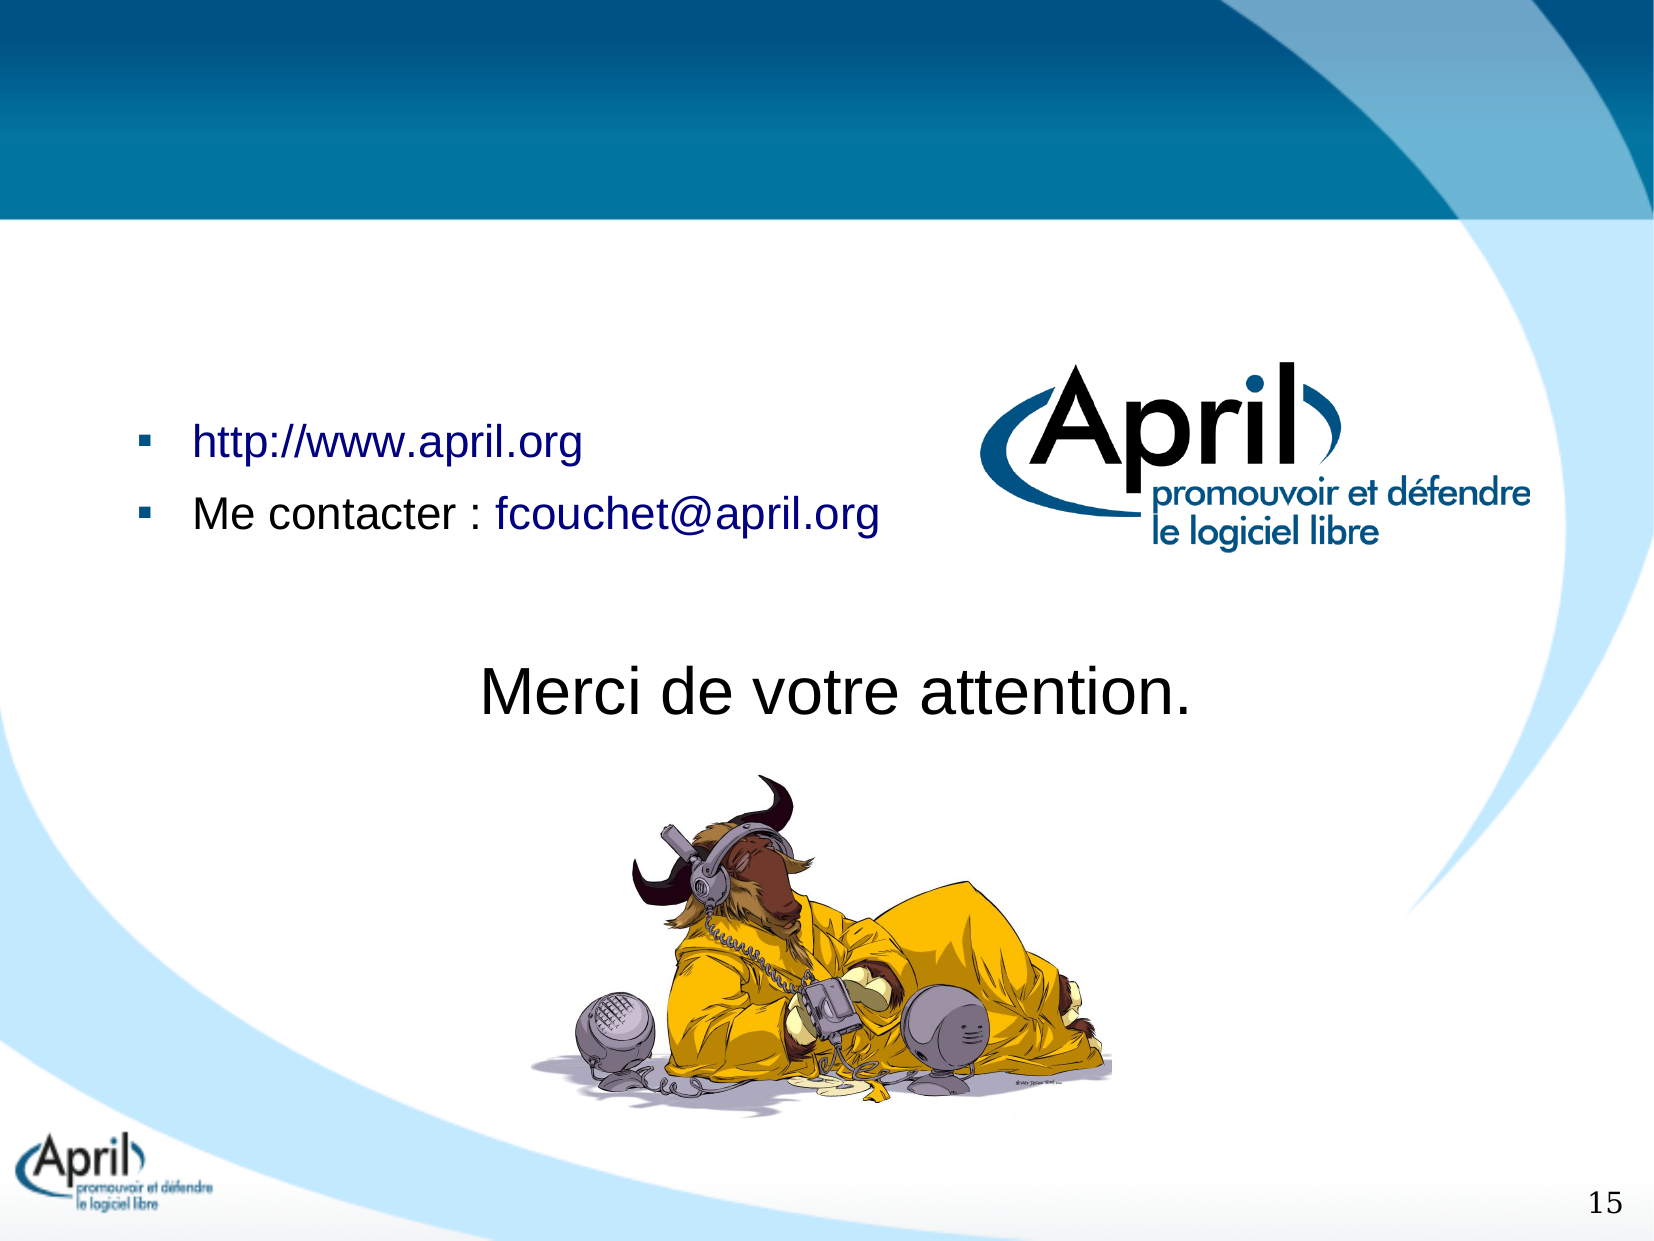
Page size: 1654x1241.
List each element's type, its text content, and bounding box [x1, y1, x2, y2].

list http://www.april.org Me contacter : fcouchet@april.org Merci de votre attention. [121, 344, 1534, 1127]
picture [0, 0, 1654, 1241]
title [121, 91, 1534, 299]
